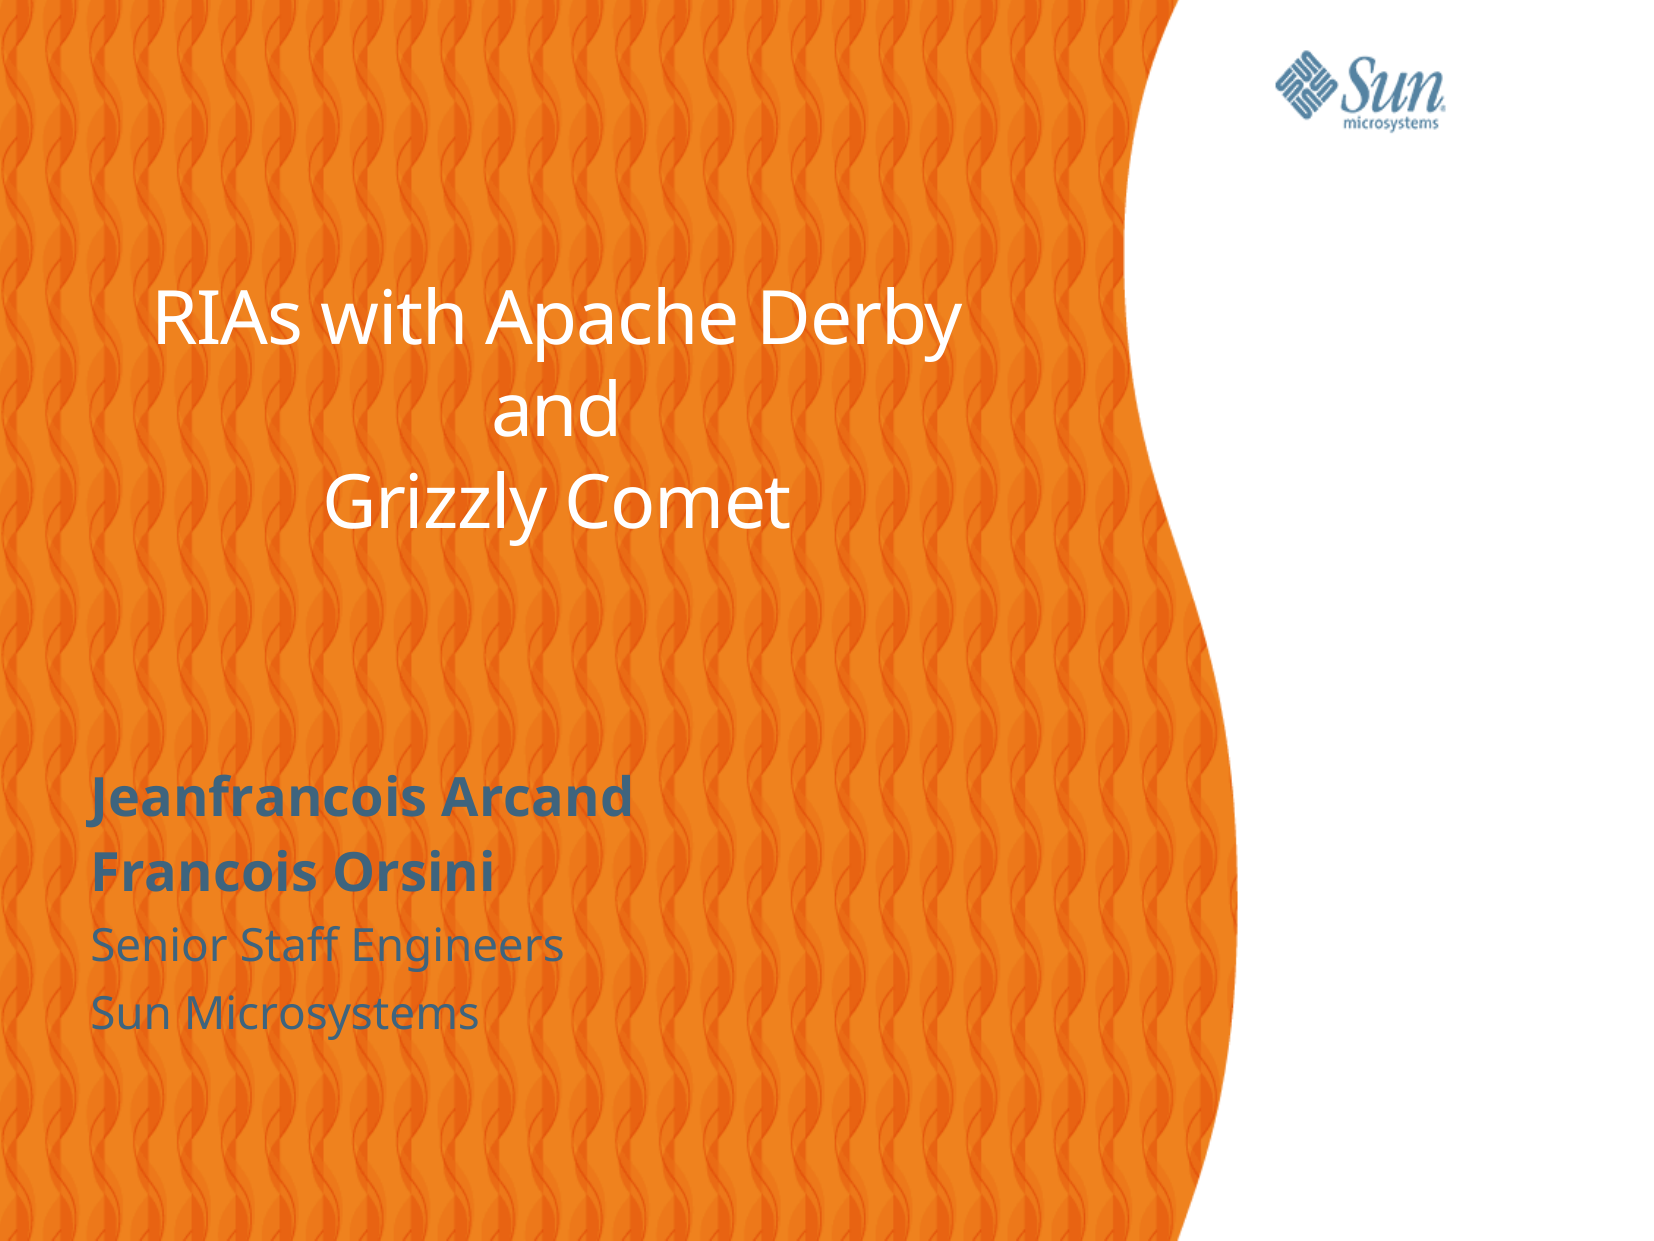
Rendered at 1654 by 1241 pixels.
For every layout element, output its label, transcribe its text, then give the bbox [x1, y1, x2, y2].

picture [0, 0, 1500, 1241]
title RIAs with Apache Derby and Grizzly Comet [151, 311, 1051, 547]
list Jeanfrancois Arcand Francois Orsini Senior Staff Engineers Sun Microsystems [90, 766, 1080, 1068]
